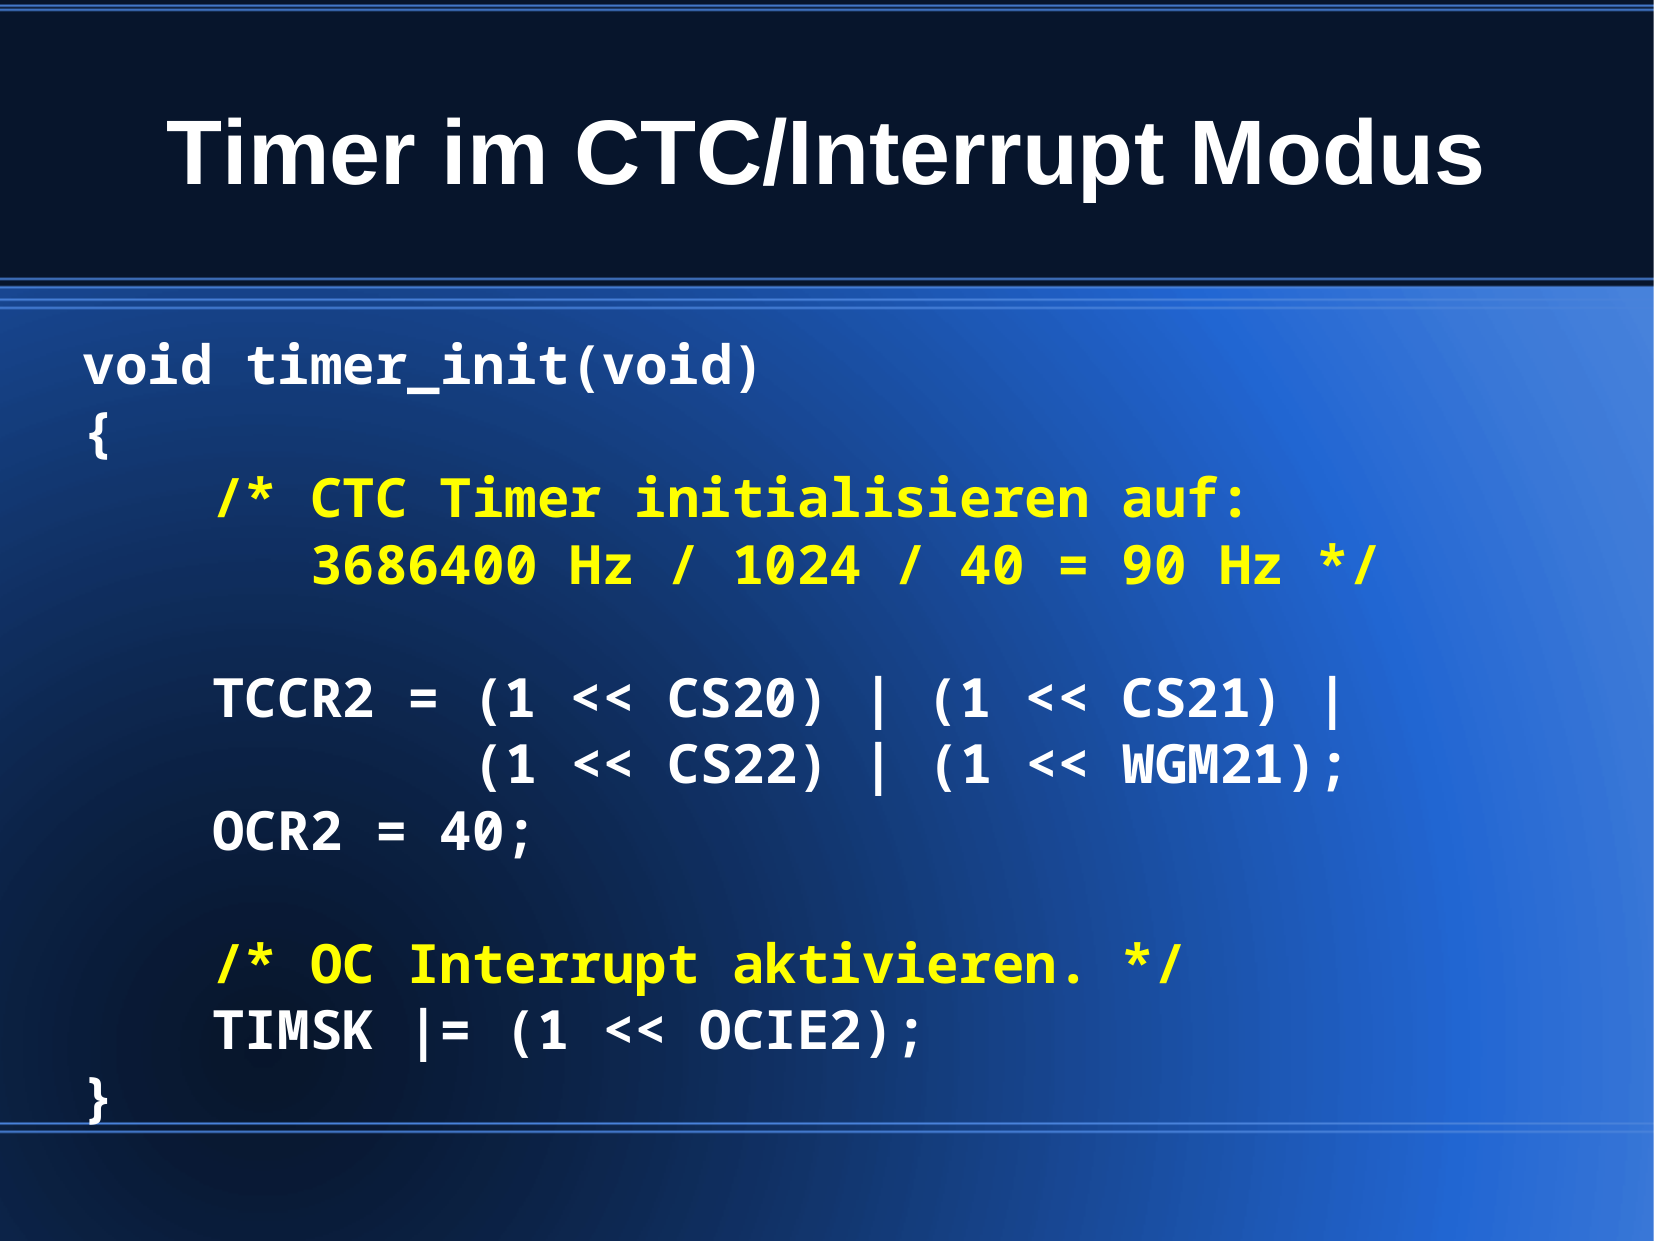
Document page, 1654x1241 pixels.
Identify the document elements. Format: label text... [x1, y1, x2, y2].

picture [0, 0, 1654, 1241]
title Timer im CTC/Interrupt Modus [82, 49, 1571, 257]
list void timer_init(void) { /* CTC Timer initialisieren auf: 3686400 Hz / 1024 / 40 = 90 Hz */ TCCR2 = (1 << CS20) | (1 << CS21) | (1 << CS22) | (1 << WGM21); OCR2 = 40; /* OC Interrupt aktivieren. */ TIMSK |= (1 << OCIE2); } [82, 355, 1571, 1161]
